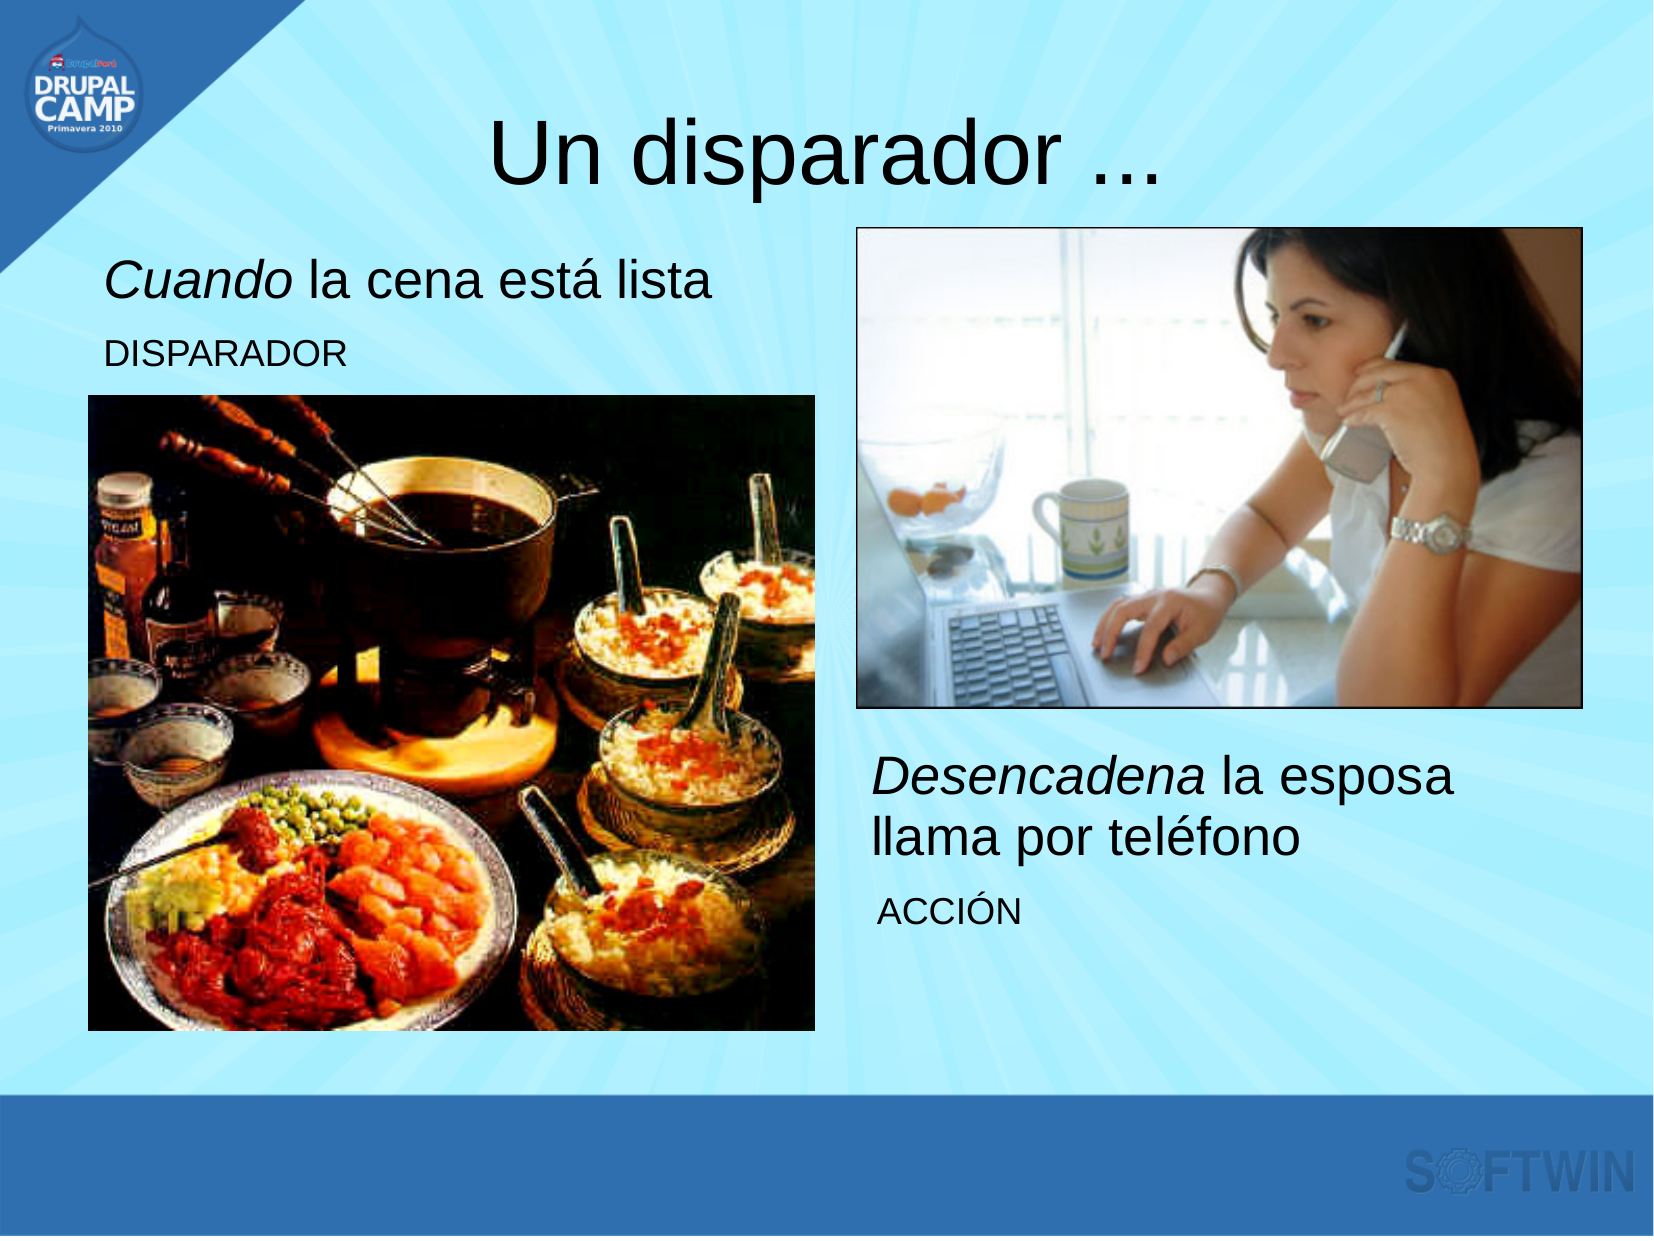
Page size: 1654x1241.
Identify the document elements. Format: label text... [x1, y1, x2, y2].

picture [0, 0, 1654, 1236]
text_box Desencadena la esposa llama por teléfono [856, 738, 1565, 890]
title Un disparador ... [82, 56, 1571, 250]
text_box Cuando la cena está lista [88, 242, 798, 326]
text_box ACCIÓN [862, 883, 1037, 975]
text_box DISPARADOR [88, 324, 364, 414]
